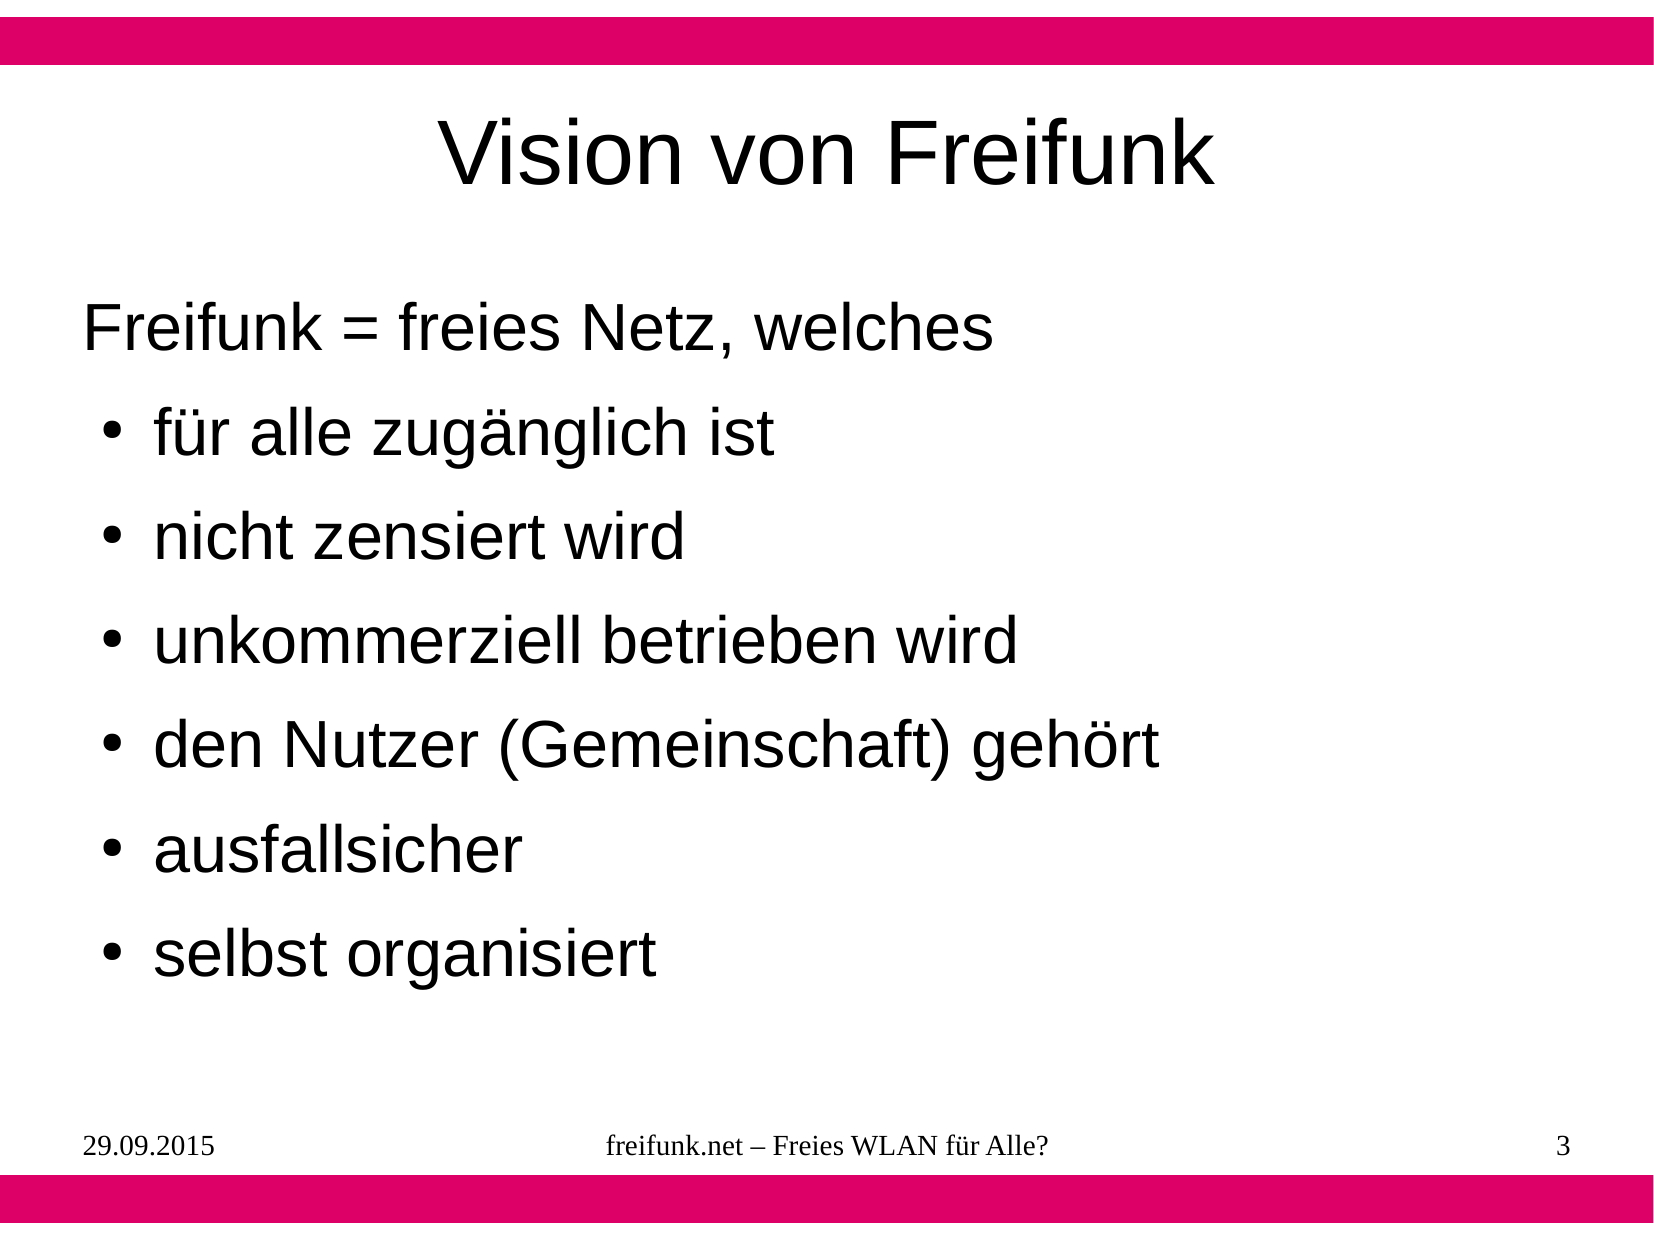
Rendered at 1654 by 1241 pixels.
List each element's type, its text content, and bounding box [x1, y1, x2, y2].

list Freifunk = freies Netz, welches für alle zugänglich ist nicht zensiert wird unkommerziell betrieben wird den Nutzer (Gemeinschaft) gehört ausfallsicher selbst organisiert [82, 290, 1538, 1010]
title Vision von Freifunk [82, 65, 1571, 257]
picture [0, 1175, 1654, 1223]
picture [0, 17, 1654, 65]
